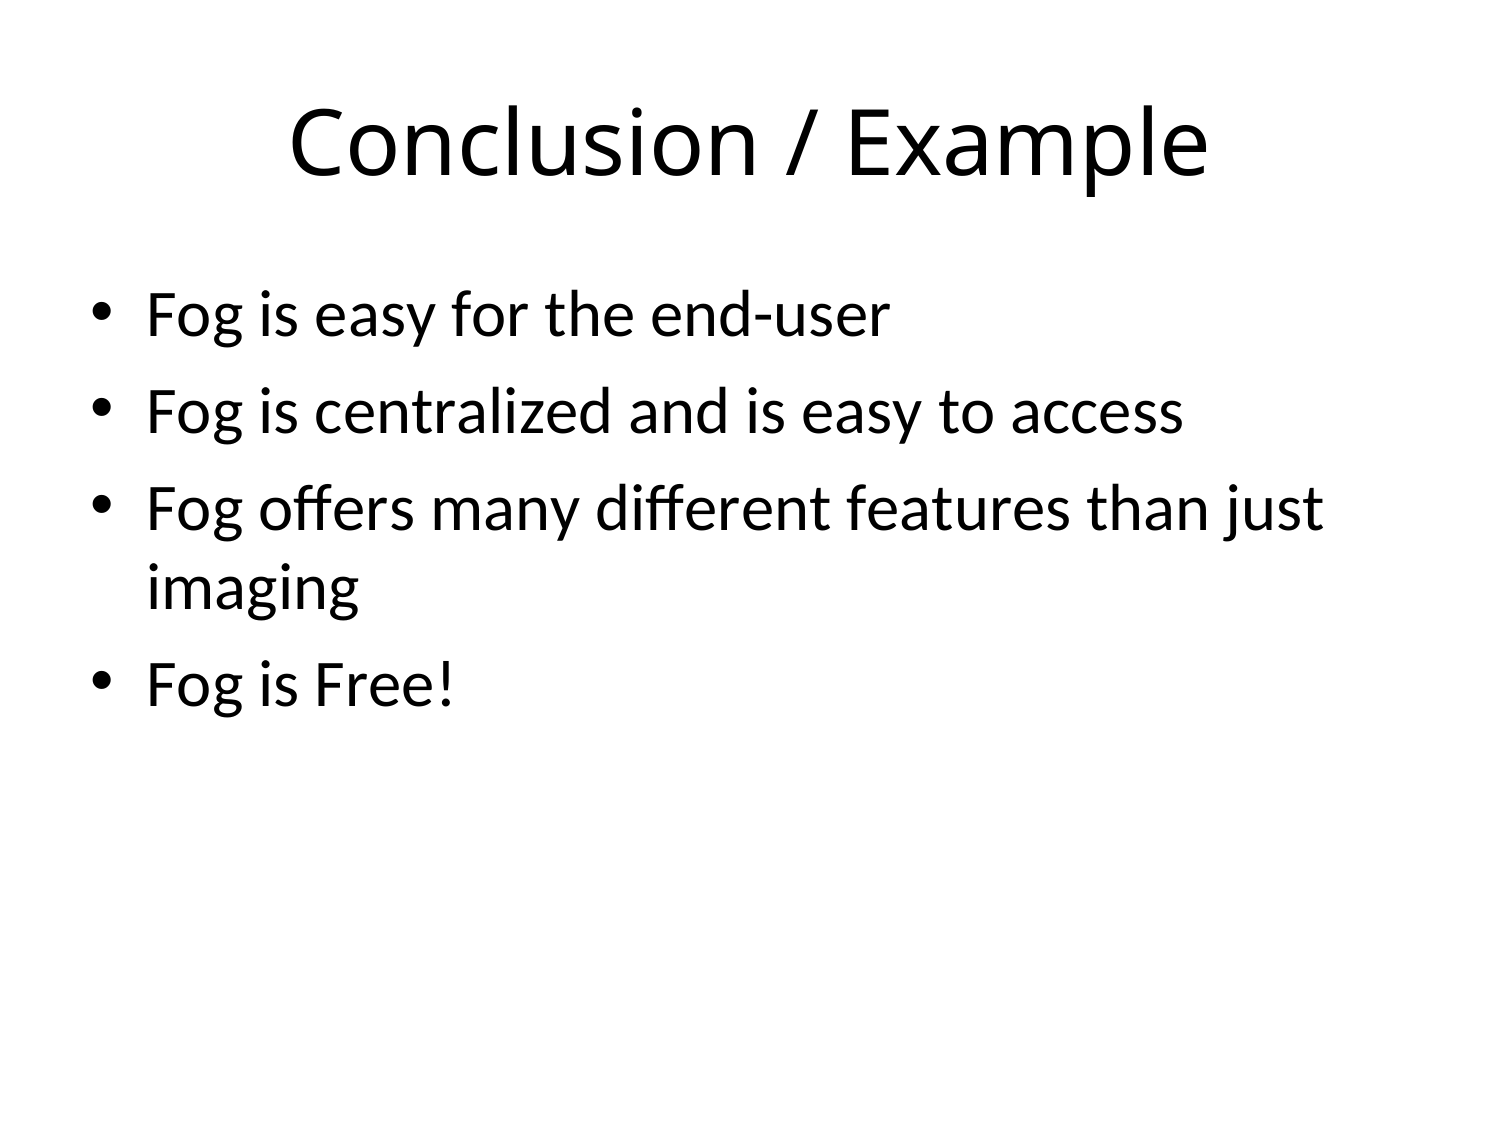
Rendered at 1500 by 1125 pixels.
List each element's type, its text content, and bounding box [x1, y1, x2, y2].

list Fog is easy for the end-user Fog is centralized and is easy to access Fog offers many different features than just imaging Fog is Free! [75, 262, 1426, 1006]
title Conclusion / Example [75, 45, 1426, 233]
